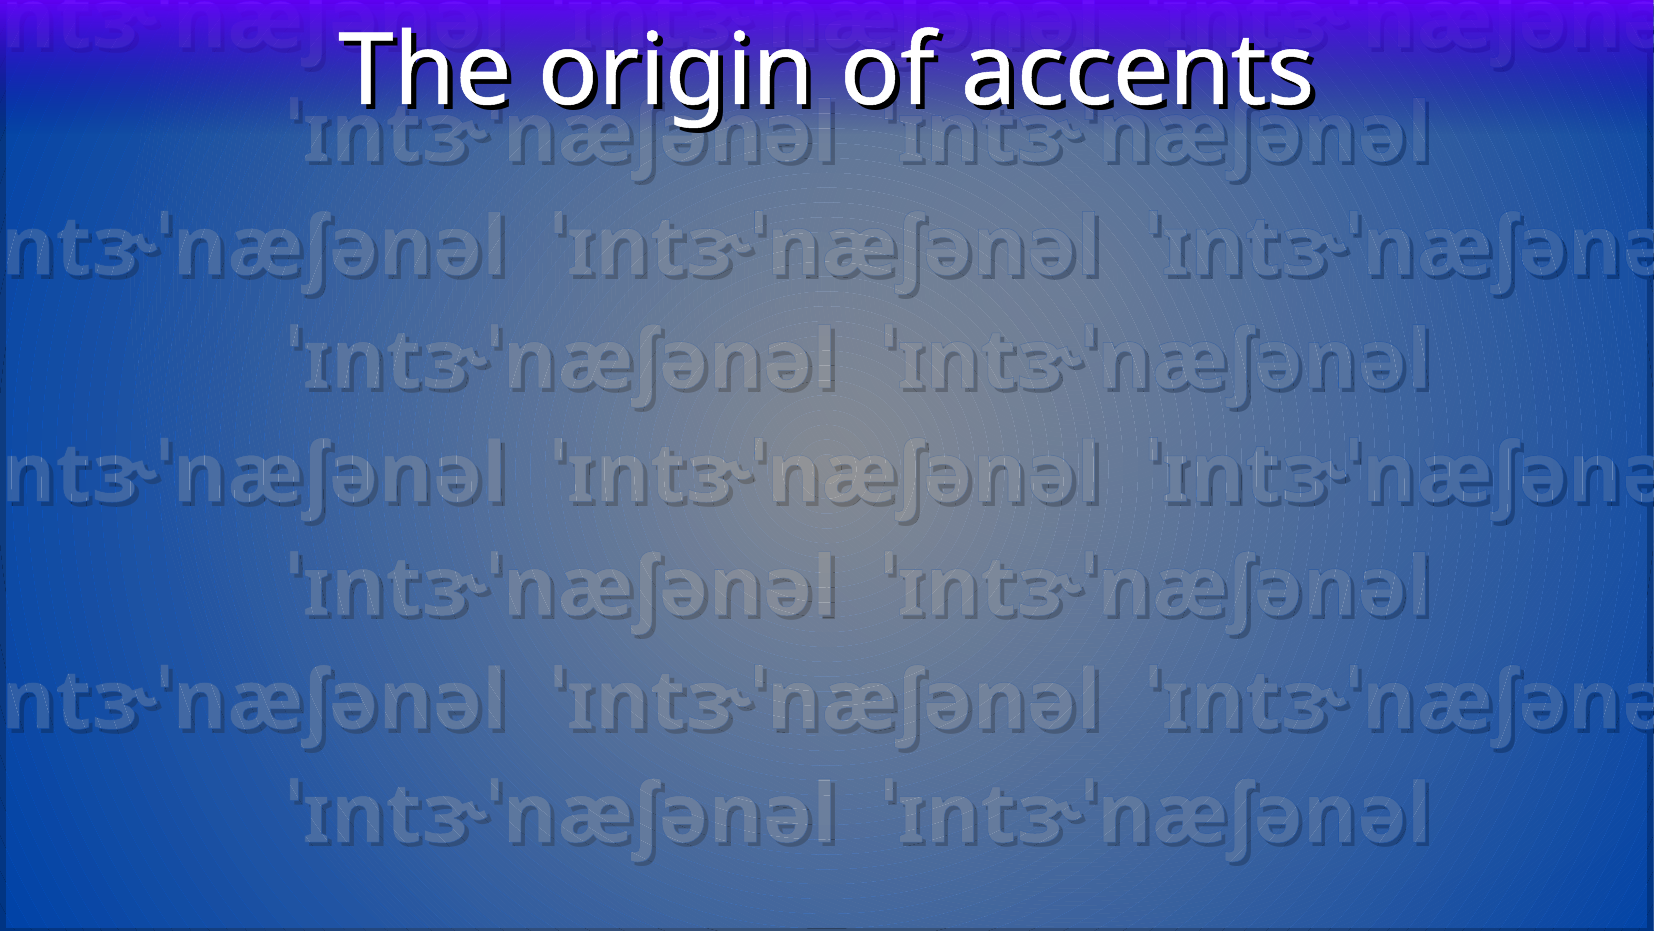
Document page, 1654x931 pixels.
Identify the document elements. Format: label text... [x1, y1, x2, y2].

text_box [0, 130, 1654, 931]
title The origin of accents [0, 0, 1654, 130]
